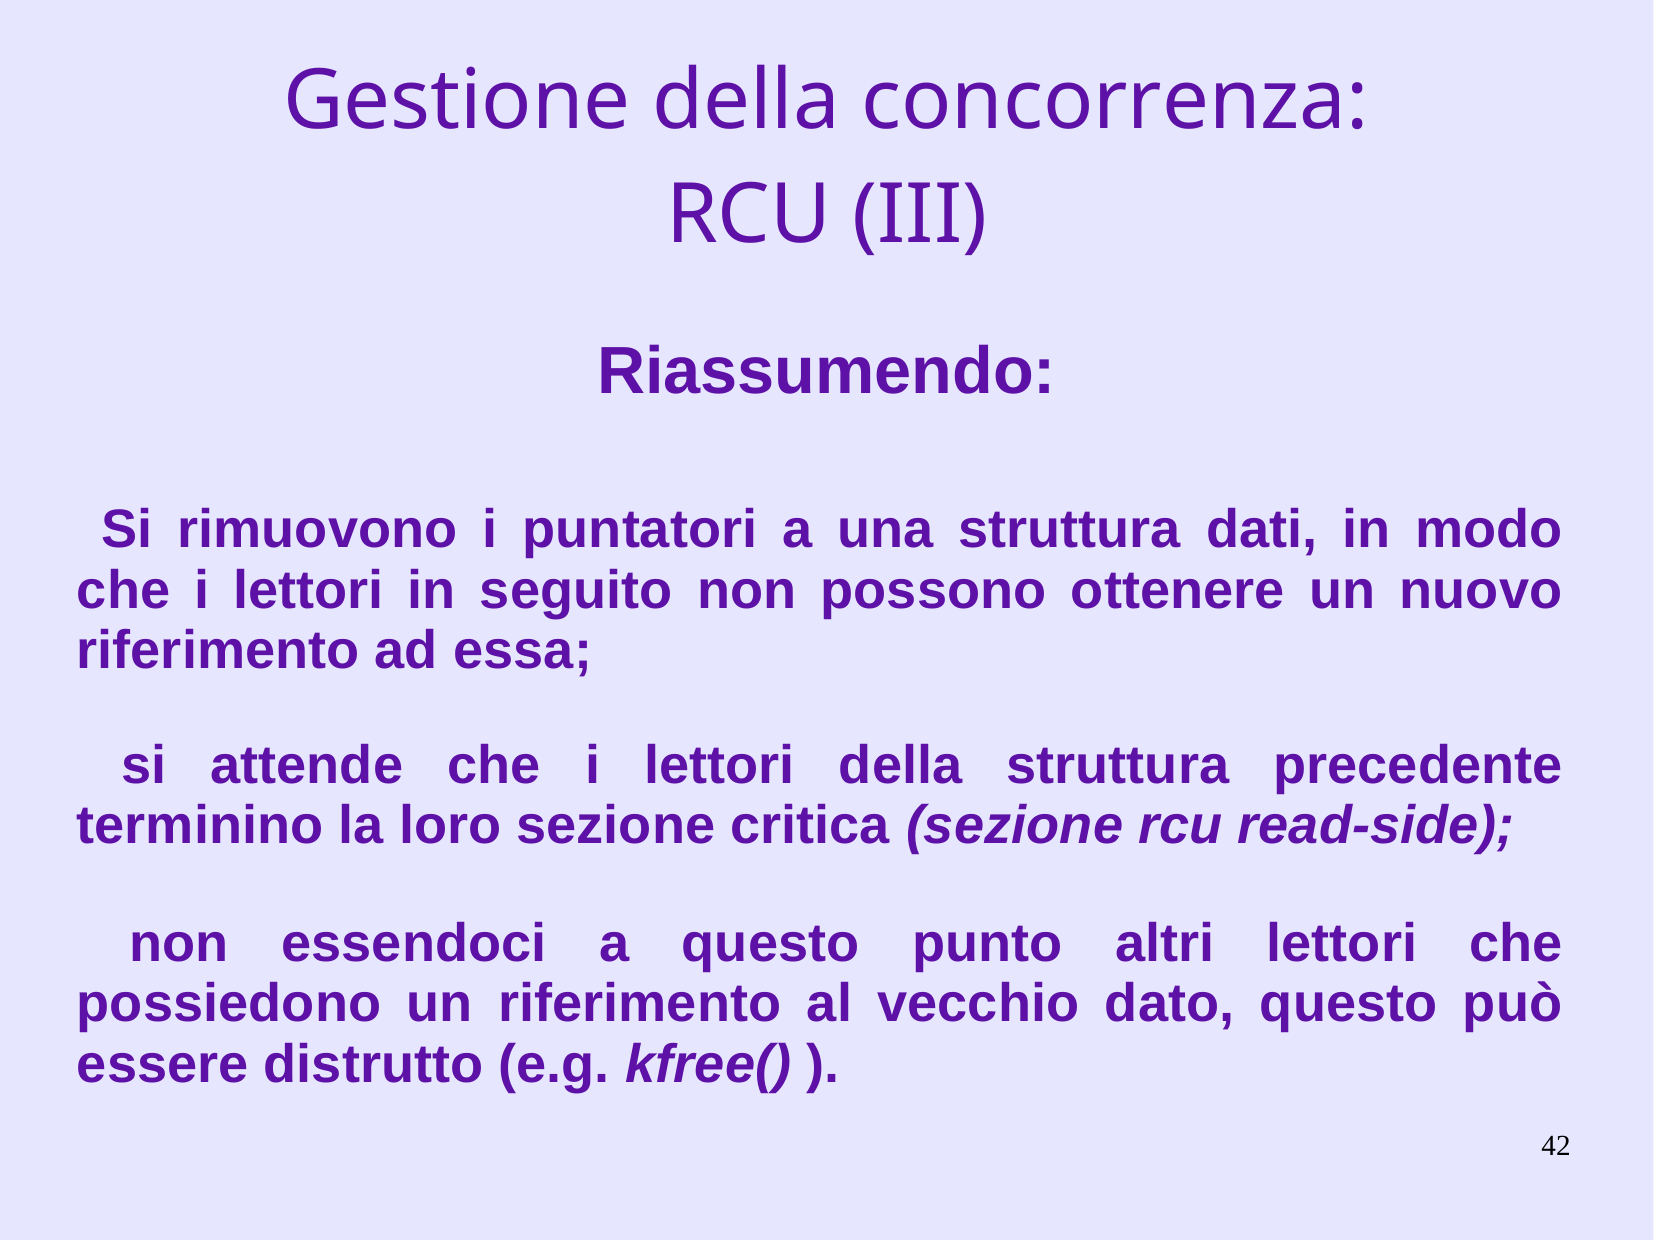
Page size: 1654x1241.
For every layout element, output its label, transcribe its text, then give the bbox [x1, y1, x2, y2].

subtitle Riassumendo: [82, 297, 1571, 443]
text_box si attende che i lettori della struttura precedente terminino la loro sezione critica (sezione rcu read-side); [76, 707, 1565, 883]
text_box non essendoci a questo punto altri lettori che possiedono un riferimento al vecchio dato, questo può essere distrutto (e.g. kfree() ). [76, 911, 1565, 1094]
title Gestione della concorrenza: RCU (III) [82, 35, 1571, 271]
text_box Si rimuovono i puntatori a una struttura dati, in modo che i lettori in seguito non possono ottenere un nuovo riferimento ad essa; [76, 498, 1565, 681]
